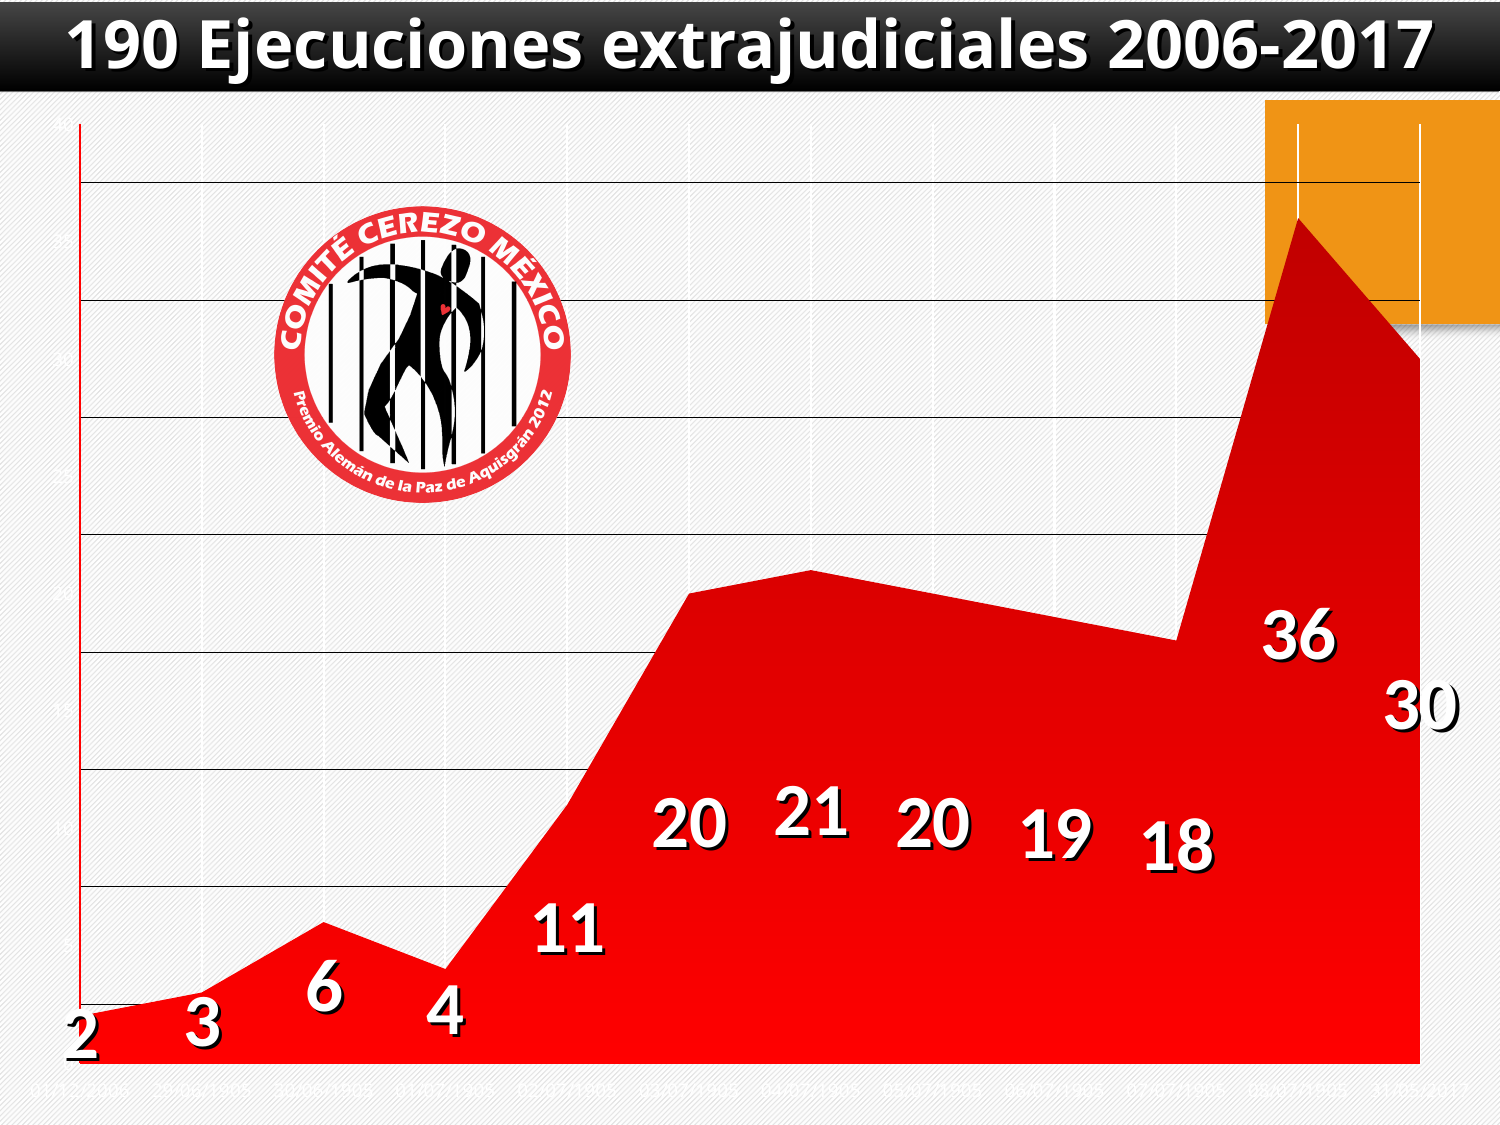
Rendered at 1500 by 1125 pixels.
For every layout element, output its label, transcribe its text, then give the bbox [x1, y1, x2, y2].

title 190 Ejecuciones extrajudiciales 2006-2017 [0, 2, 1500, 90]
picture [274, 206, 571, 503]
chart [0, 90, 1500, 1125]
